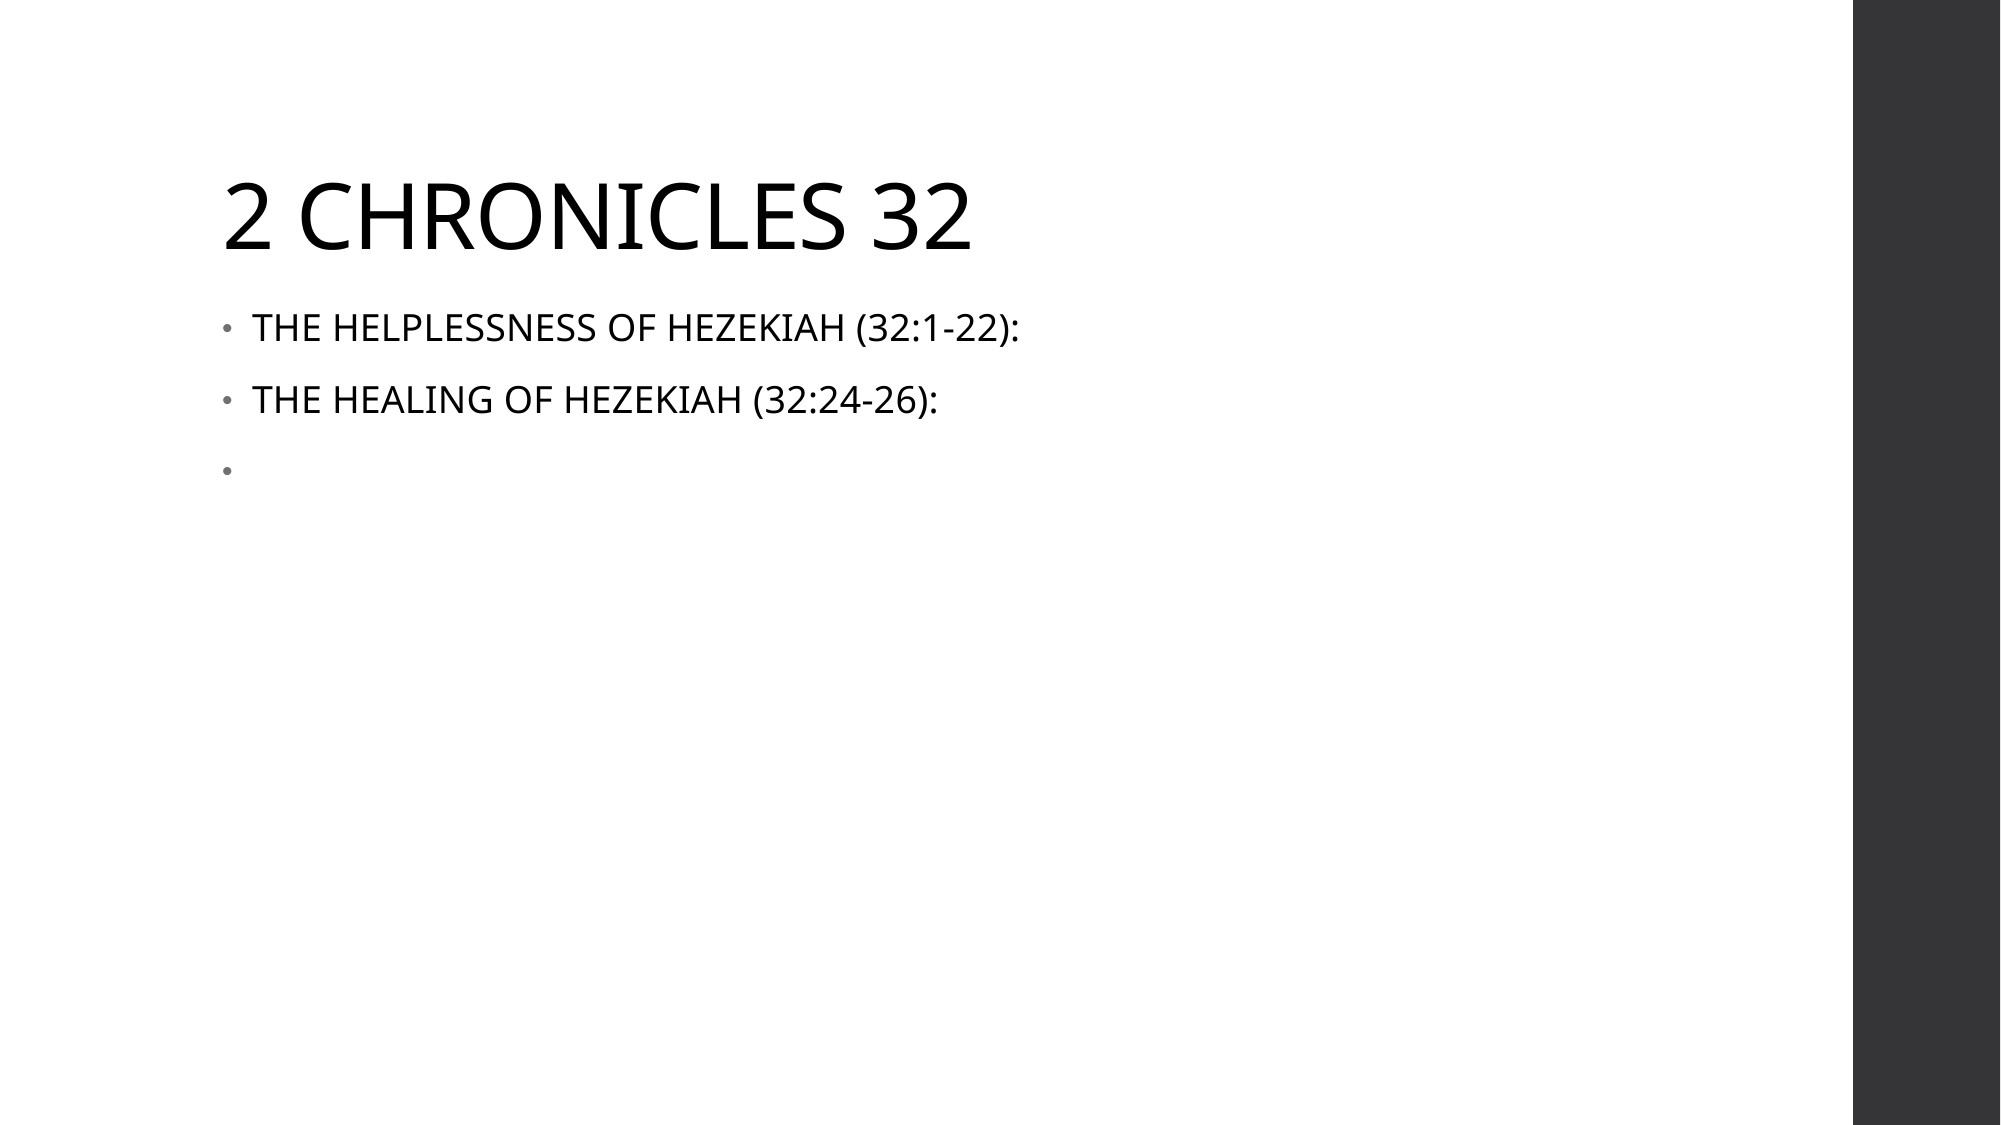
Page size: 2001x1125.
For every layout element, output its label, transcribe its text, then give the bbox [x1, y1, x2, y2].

list THE HELPLESSNESS OF HEZEKIAH (32:1-22): THE HEALING OF HEZEKIAH (32:24-26): [206, 299, 1617, 1014]
title 2 CHRONICLES 32 [206, 60, 1797, 278]
